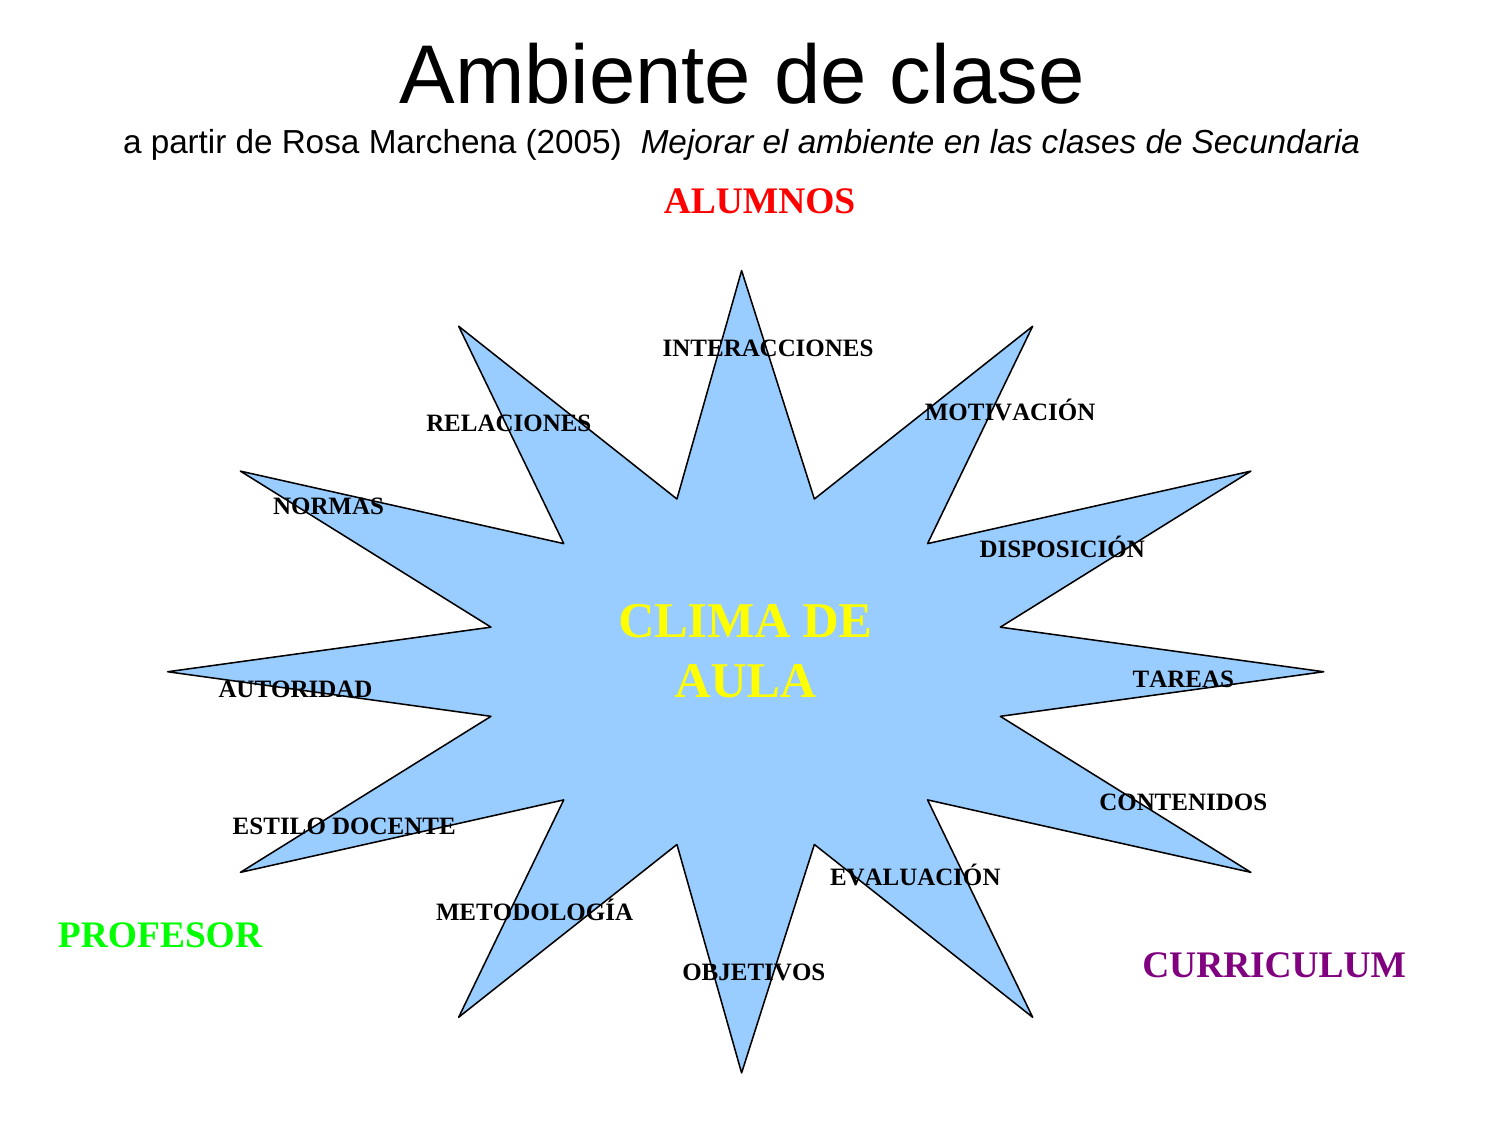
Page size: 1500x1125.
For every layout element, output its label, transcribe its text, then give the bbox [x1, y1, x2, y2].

text_box METODOLOGÍA [374, 892, 695, 929]
text_box [458, 326, 556, 403]
text_box [725, 270, 760, 328]
text_box INTERACCIONES [608, 328, 929, 365]
text_box CURRICULUM [1075, 941, 1474, 985]
text_box ESTILO DOCENTE [184, 806, 505, 843]
text_box EVALUACIÓN [755, 857, 1076, 894]
text_box NORMAS [236, 488, 421, 521]
text_box [876, 894, 1033, 1018]
text_box [458, 929, 571, 1018]
text_box AUTORIDAD [135, 669, 456, 706]
text_box PROFESOR [0, 911, 321, 955]
text_box CONTENIDOS [1023, 782, 1344, 820]
text_box RELACIONES [348, 403, 670, 440]
text_box OBJETIVOS [593, 951, 915, 989]
text_box DISPOSICIÓN [902, 529, 1223, 566]
text_box CLIMA DE AULA [585, 590, 906, 706]
text_box [949, 326, 1033, 392]
text_box TAREAS [1023, 659, 1344, 697]
text_box [992, 471, 1251, 529]
text_box MOTIVACIÓN [850, 392, 1171, 429]
text_box [717, 989, 769, 1073]
text_box [240, 471, 316, 488]
text_box ALUMNOS [599, 177, 920, 221]
text_box [187, 365, 1251, 951]
title Ambiente de clase a partir de Rosa Marchena (2005) Mejorar el ambiente en las clases de Secundaria [67, 3, 1418, 178]
text_box [240, 843, 372, 873]
